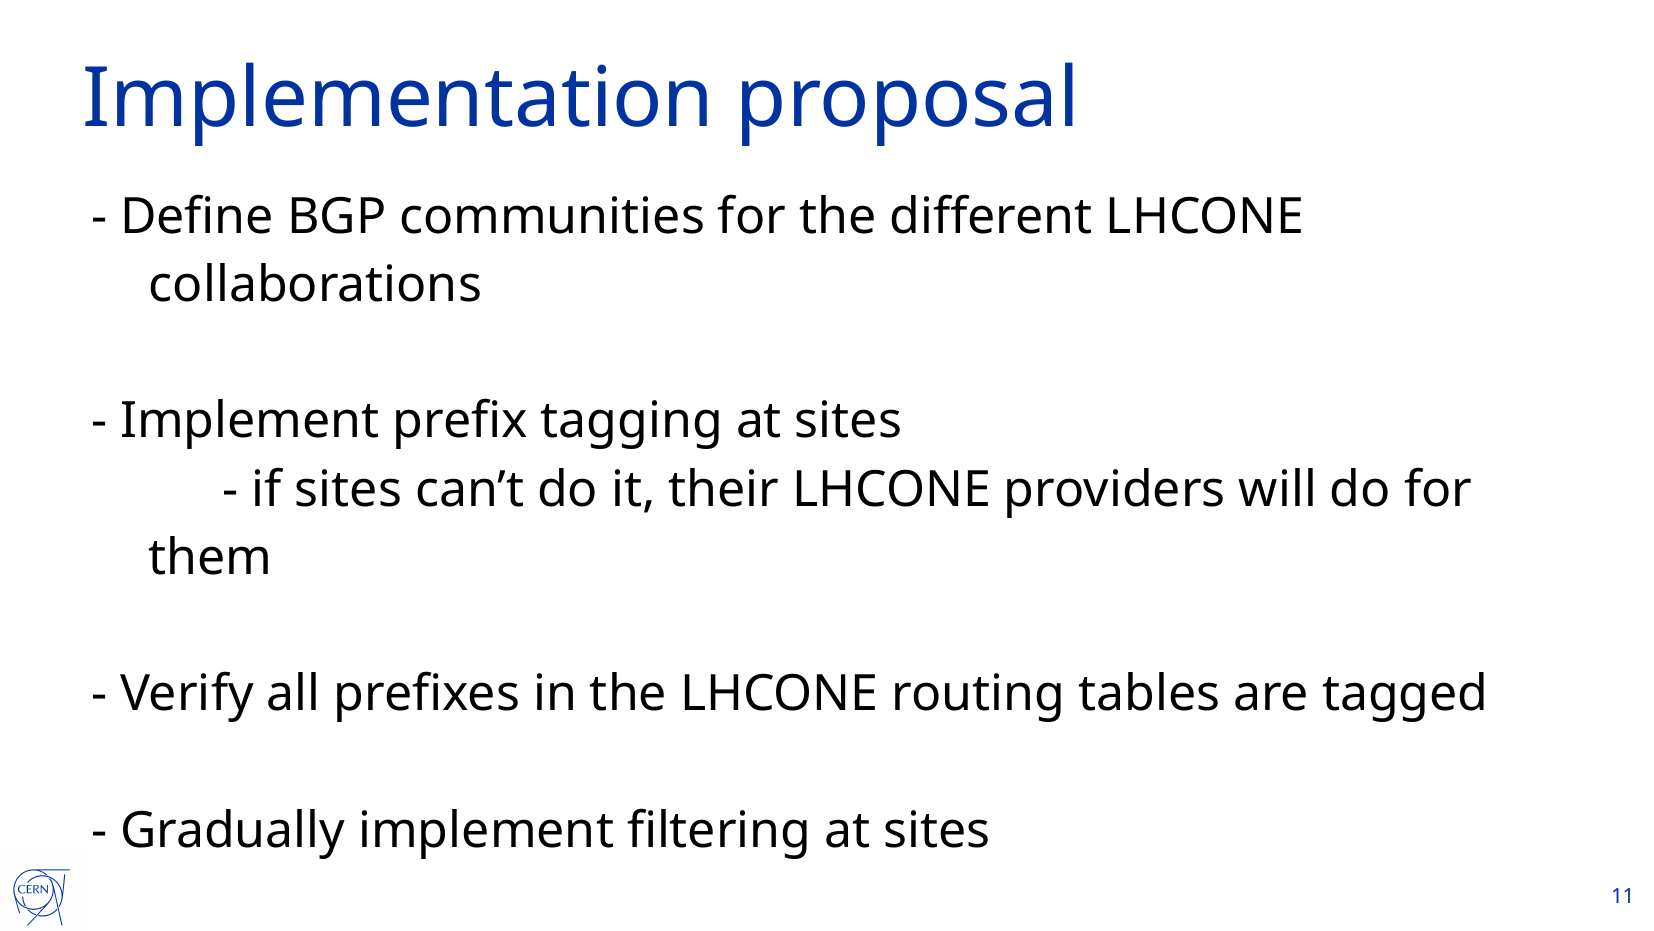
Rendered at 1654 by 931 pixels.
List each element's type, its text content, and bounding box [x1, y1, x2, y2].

picture [0, 850, 76, 931]
title Implementation proposal [82, 37, 1571, 166]
text_box - Define BGP communities for the different LHCONE collaborations - Implement prefix tagging at sites - if sites can’t do it, their LHCONE providers will do for them - Verify all prefixes in the LHCONE routing tables are tagged - Gradually implement filtering at sites [76, 172, 1601, 931]
